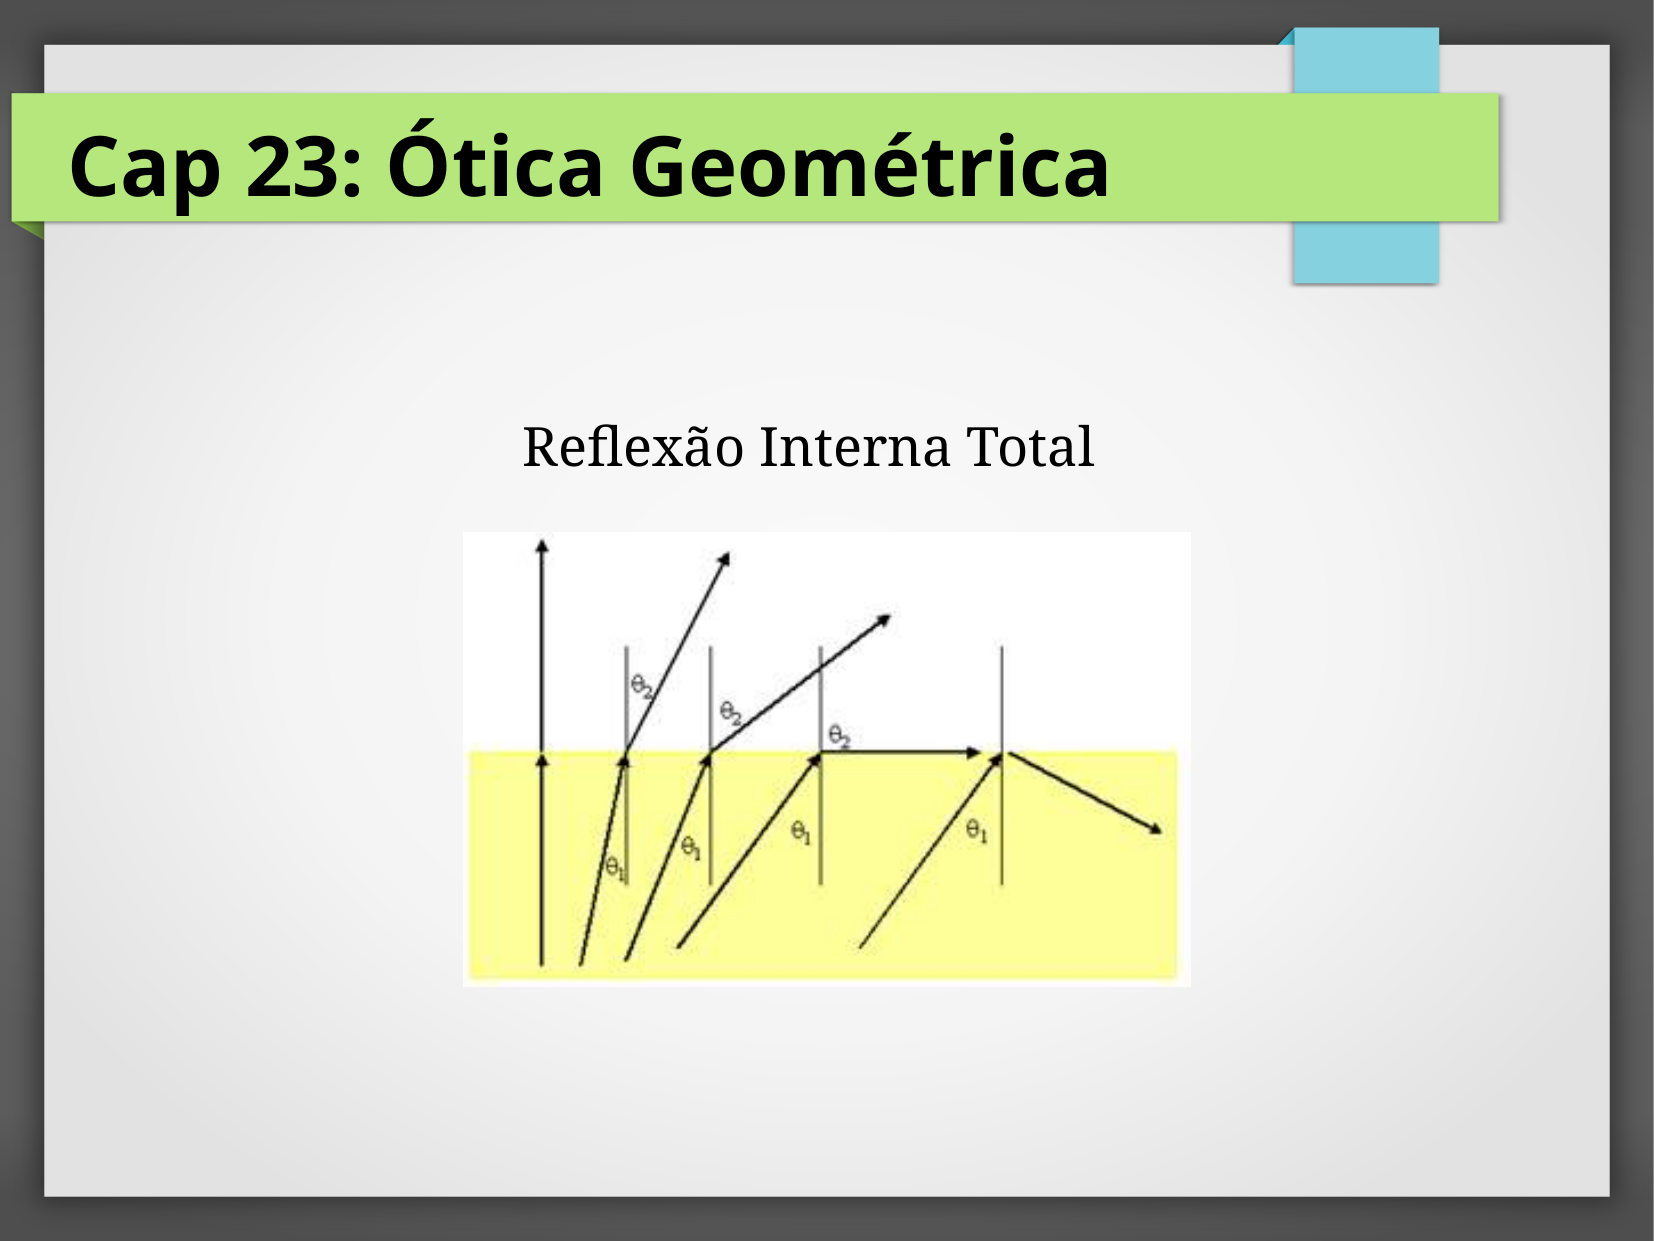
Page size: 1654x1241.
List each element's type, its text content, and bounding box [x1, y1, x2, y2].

picture [0, 0, 1654, 1241]
text_box Cap 23: Ótica Geométrica [53, 100, 1607, 1193]
text_box Reflexão Interna Total [94, 401, 1524, 480]
